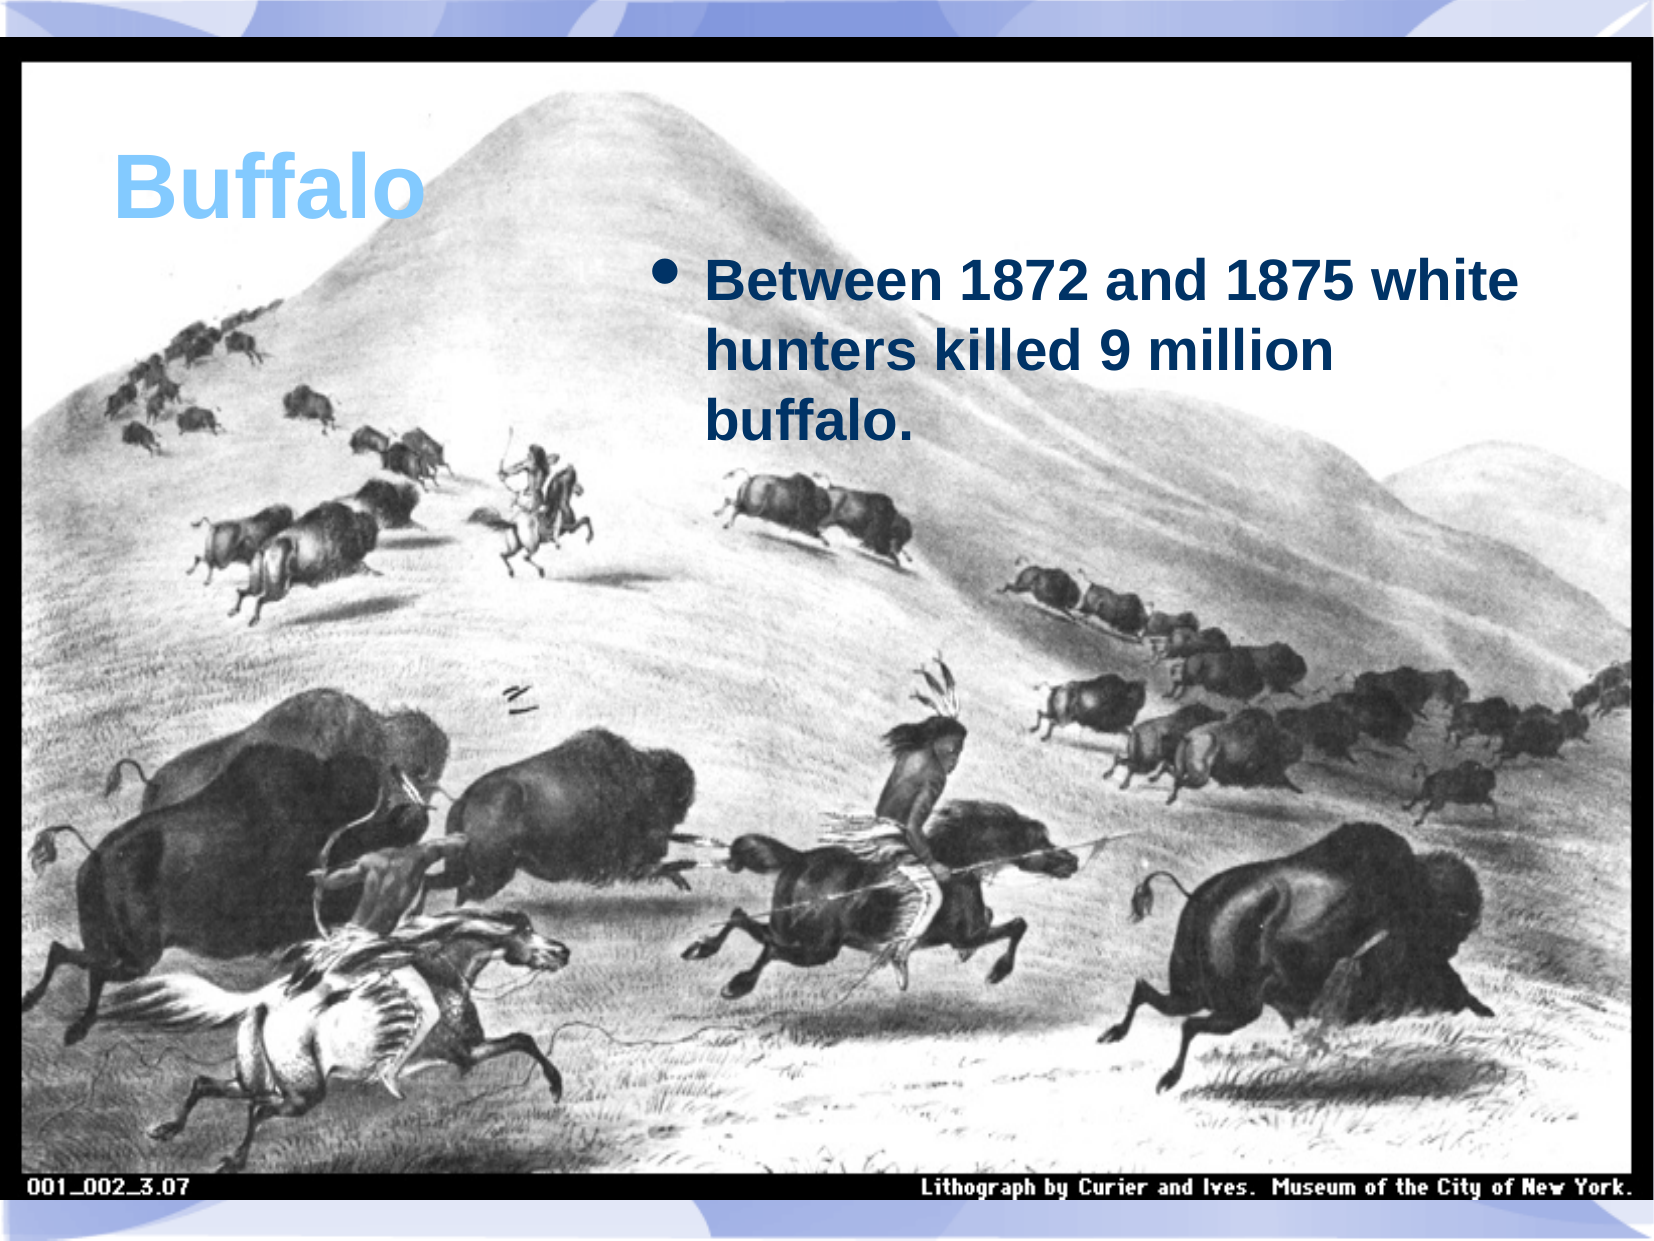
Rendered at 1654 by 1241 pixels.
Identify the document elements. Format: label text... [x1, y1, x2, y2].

picture [0, 0, 1654, 1241]
list Between 1872 and 1875 white hunters killed 9 million buffalo. [633, 234, 1557, 510]
title Buffalo [15, 37, 526, 245]
